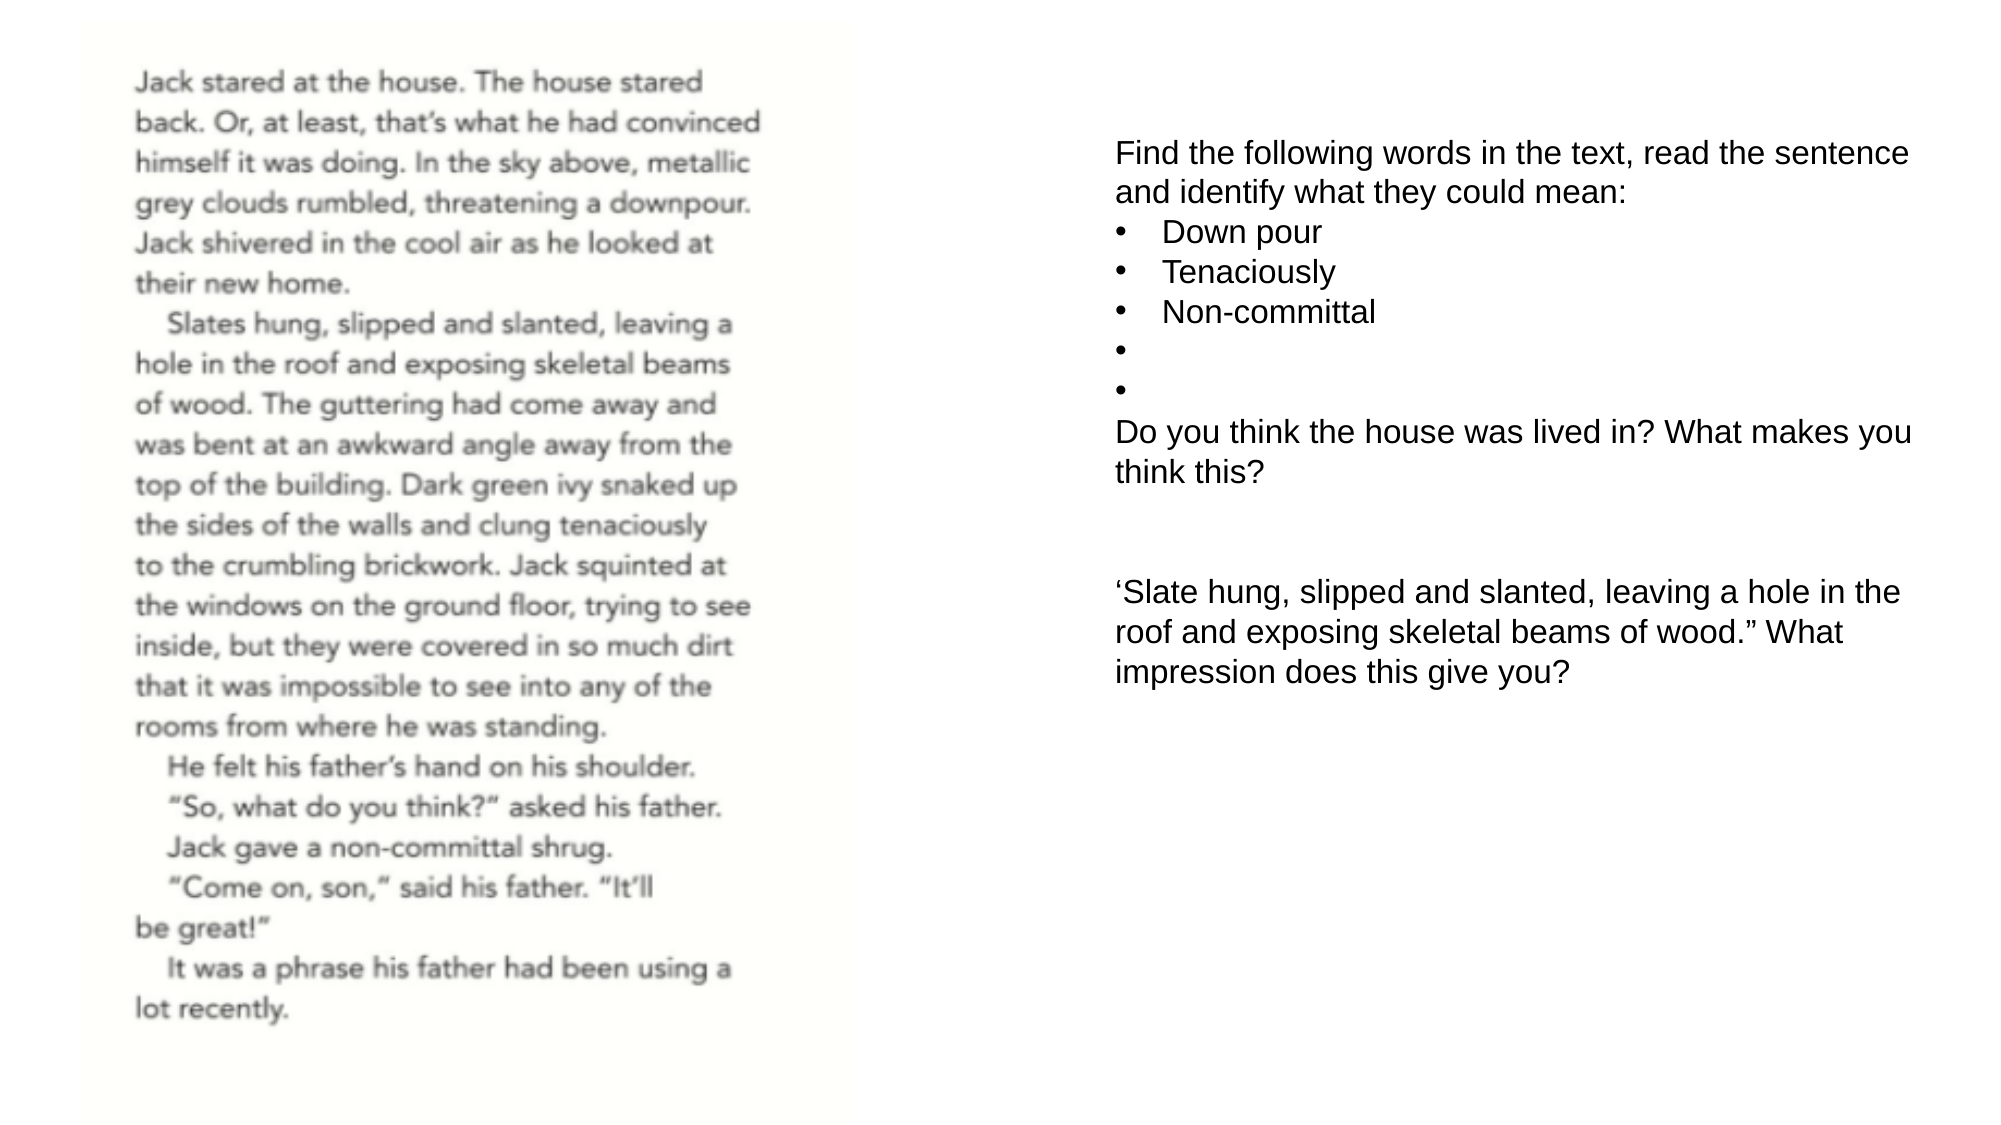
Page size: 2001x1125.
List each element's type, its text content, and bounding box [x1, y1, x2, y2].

text_box Find the following words in the text, read the sentence and identify what they could mean: Down pour Tenaciously Non-committal Do you think the house was lived in? What makes you think this? ‘Slate hung, slipped and slanted, leaving a hole in the roof and exposing skeletal beams of wood.” What impression does this give you? [1100, 123, 1937, 704]
picture [80, 21, 851, 1125]
